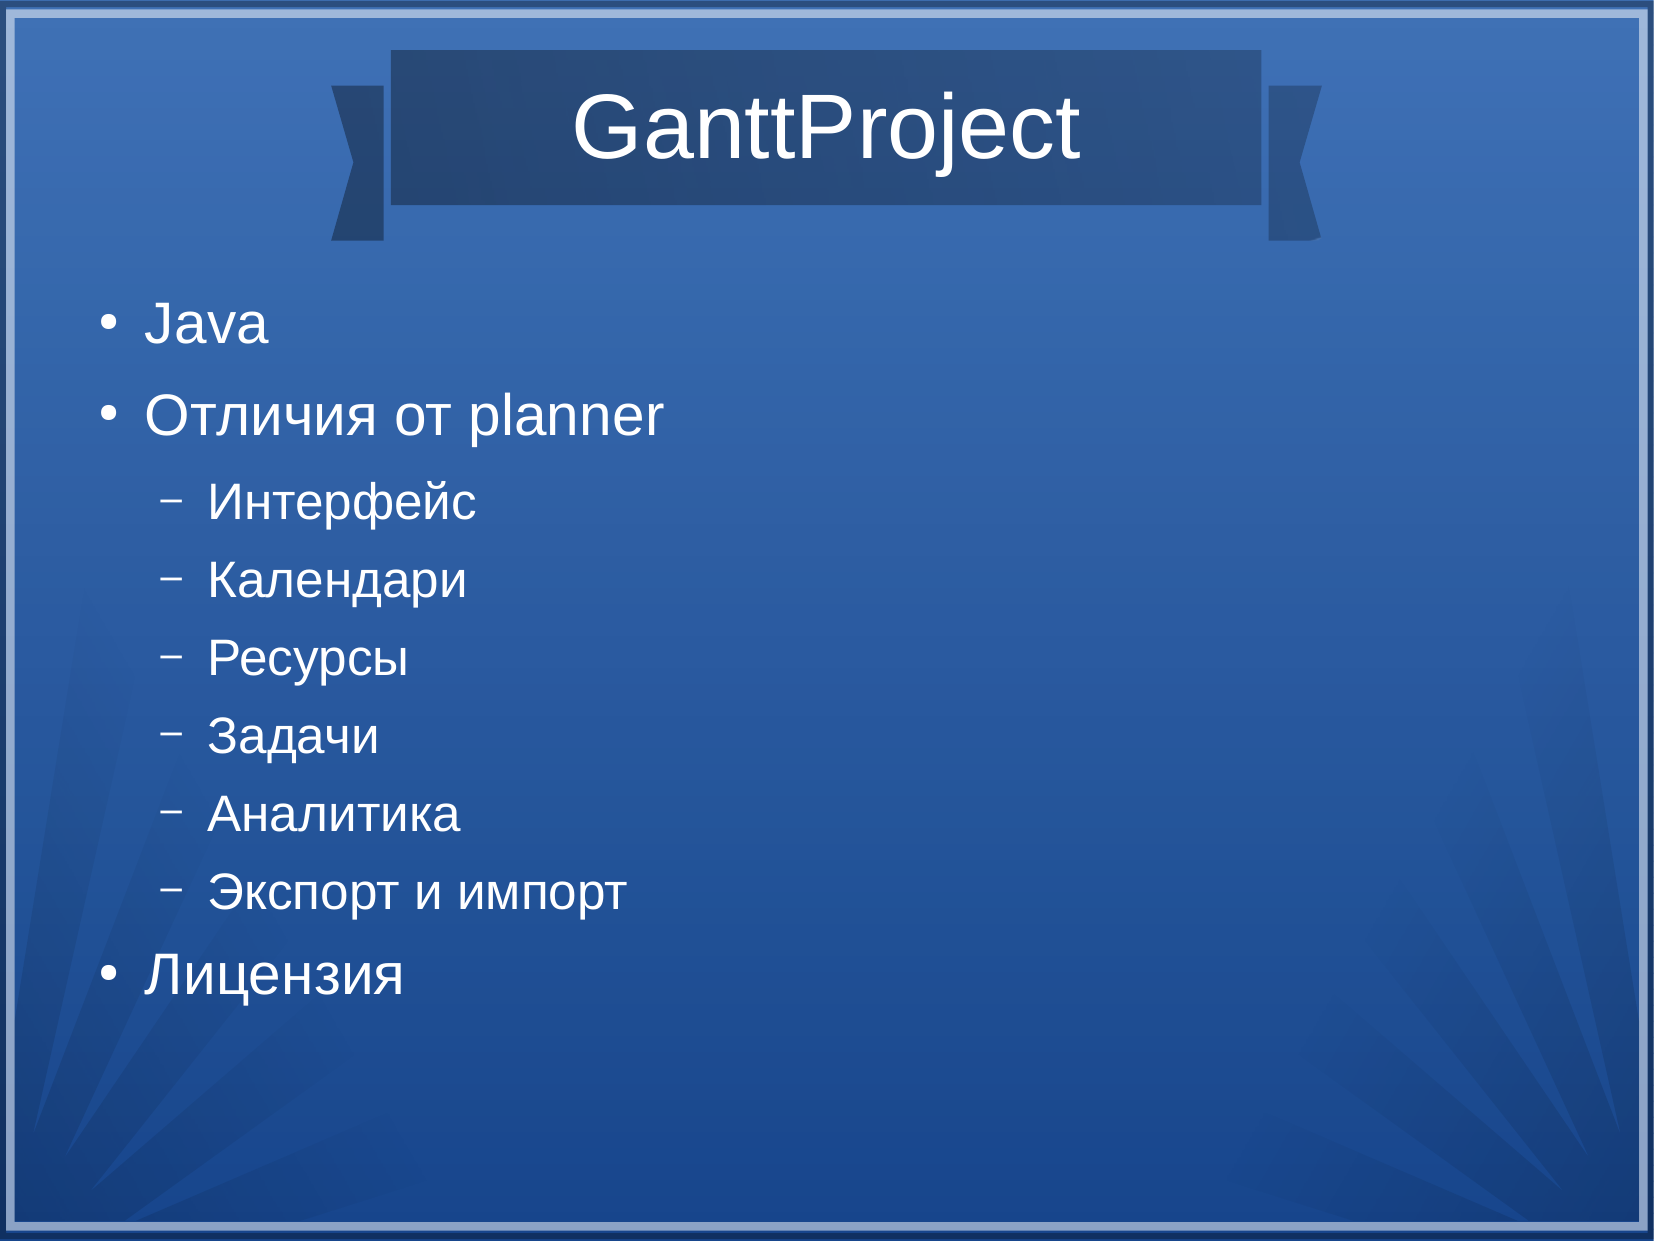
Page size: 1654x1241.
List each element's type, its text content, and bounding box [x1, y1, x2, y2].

title GanttProject [389, 49, 1264, 205]
list Java Отличия от planner Интерфейс Календари Ресурсы Задачи Аналитика Экспорт и импорт Лицензия [82, 290, 1538, 1010]
